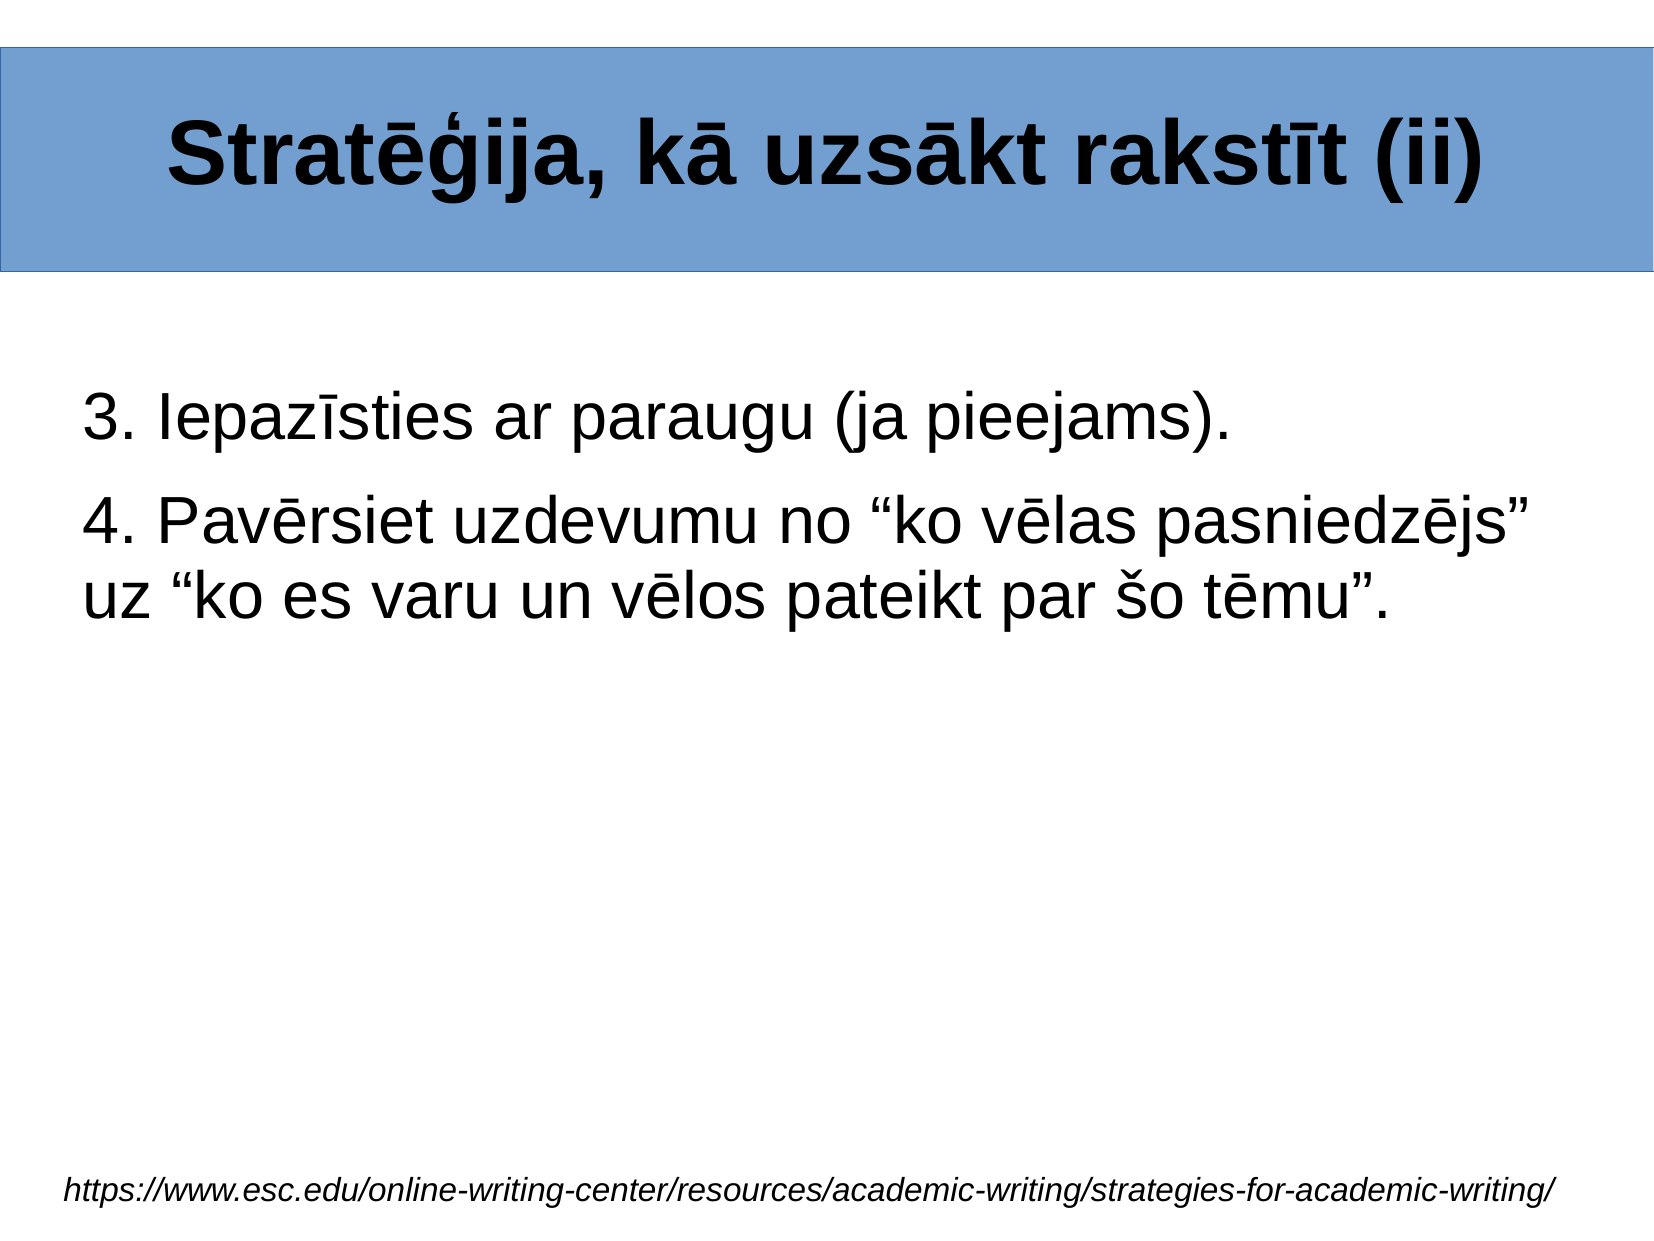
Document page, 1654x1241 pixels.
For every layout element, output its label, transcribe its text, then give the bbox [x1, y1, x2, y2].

title Stratēģija, kā uzsākt rakstīt (ii) [82, 49, 1571, 257]
text_box https://www.esc.edu/online-writing-center/resources/academic-writing/strategies-for-academic-writing/ [48, 1164, 1571, 1217]
text_box [0, 47, 1654, 272]
list 3. Iepazīsties ar paraugu (ja pieejams). 4. Pavērsiet uzdevumu no “ko vēlas pasniedzējs” uz “ko es varu un vēlos pateikt par šo tēmu”. [82, 378, 1619, 1099]
